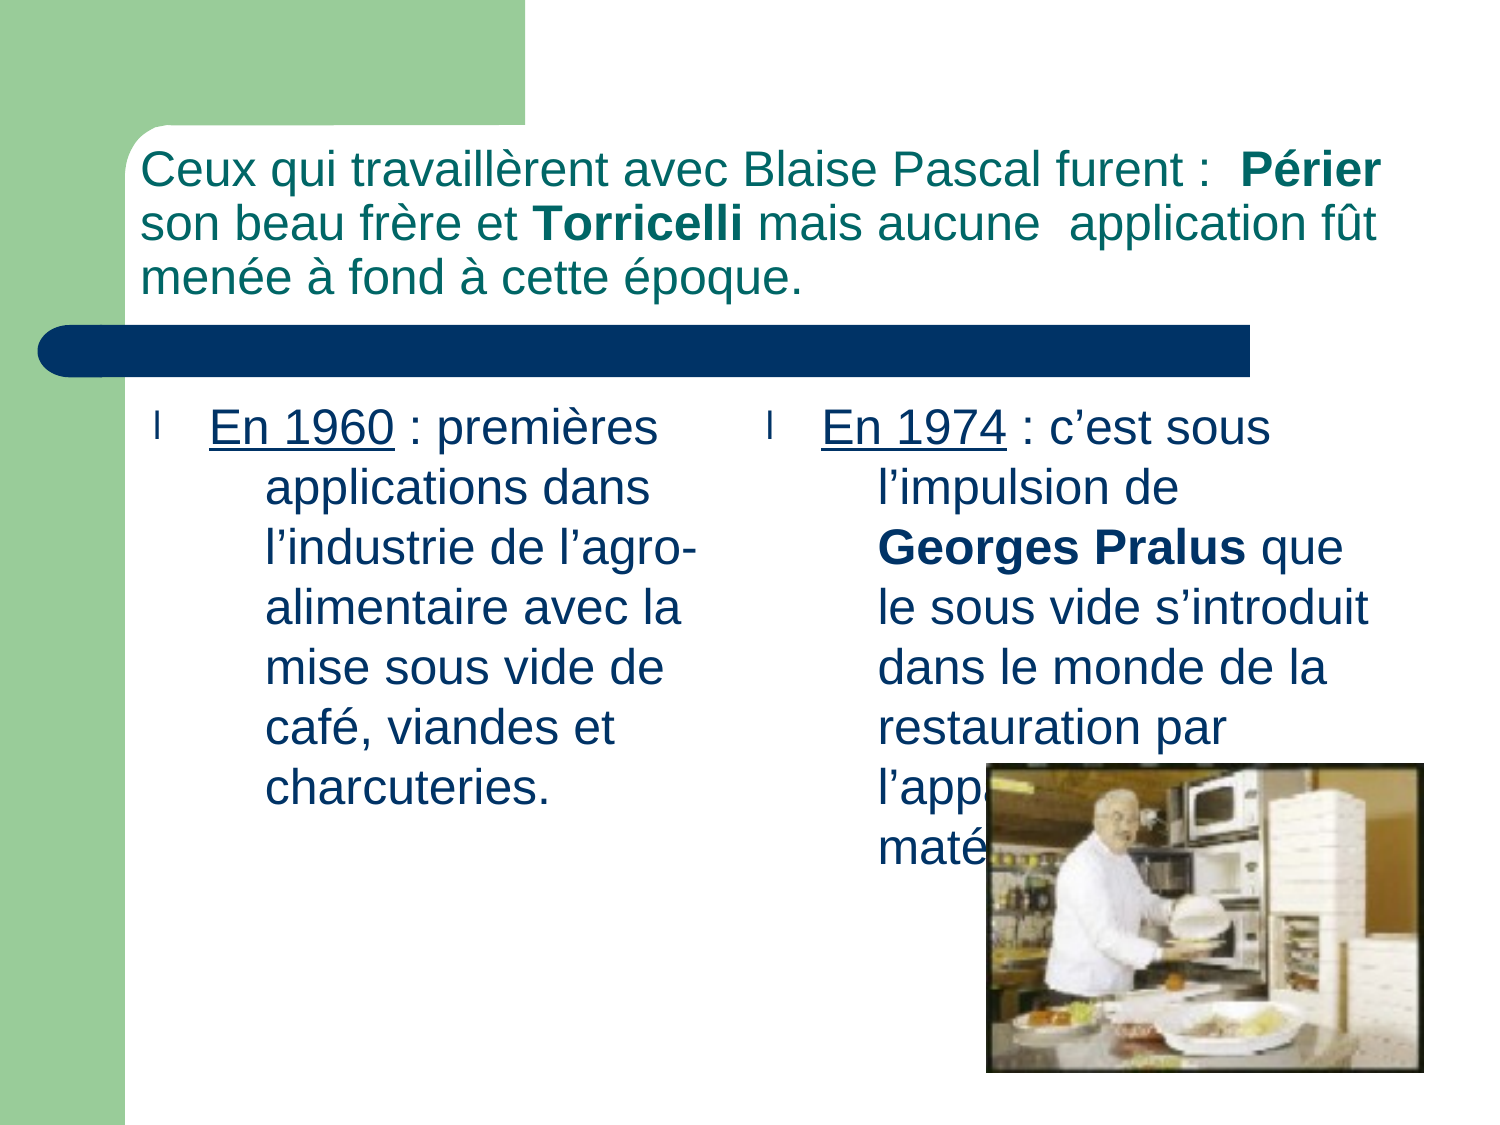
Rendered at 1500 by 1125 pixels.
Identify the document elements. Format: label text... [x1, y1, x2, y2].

title Ceux qui travaillèrent avec Blaise Pascal furent : Périer son beau frère et Torricelli mais aucune application fût menée à fond à cette époque. [125, 125, 1426, 313]
list En 1960 : premières applications dans l’industrie de l’agro-alimentaire avec la mise sous vide de café, viandes et charcuteries. [137, 387, 750, 999]
list En 1974 : c’est sous l’impulsion de Georges Pralus que le sous vide s’introduit dans le monde de la restauration par l’apparition d’un matériel adapté. [750, 387, 1400, 999]
picture [986, 763, 1424, 1073]
